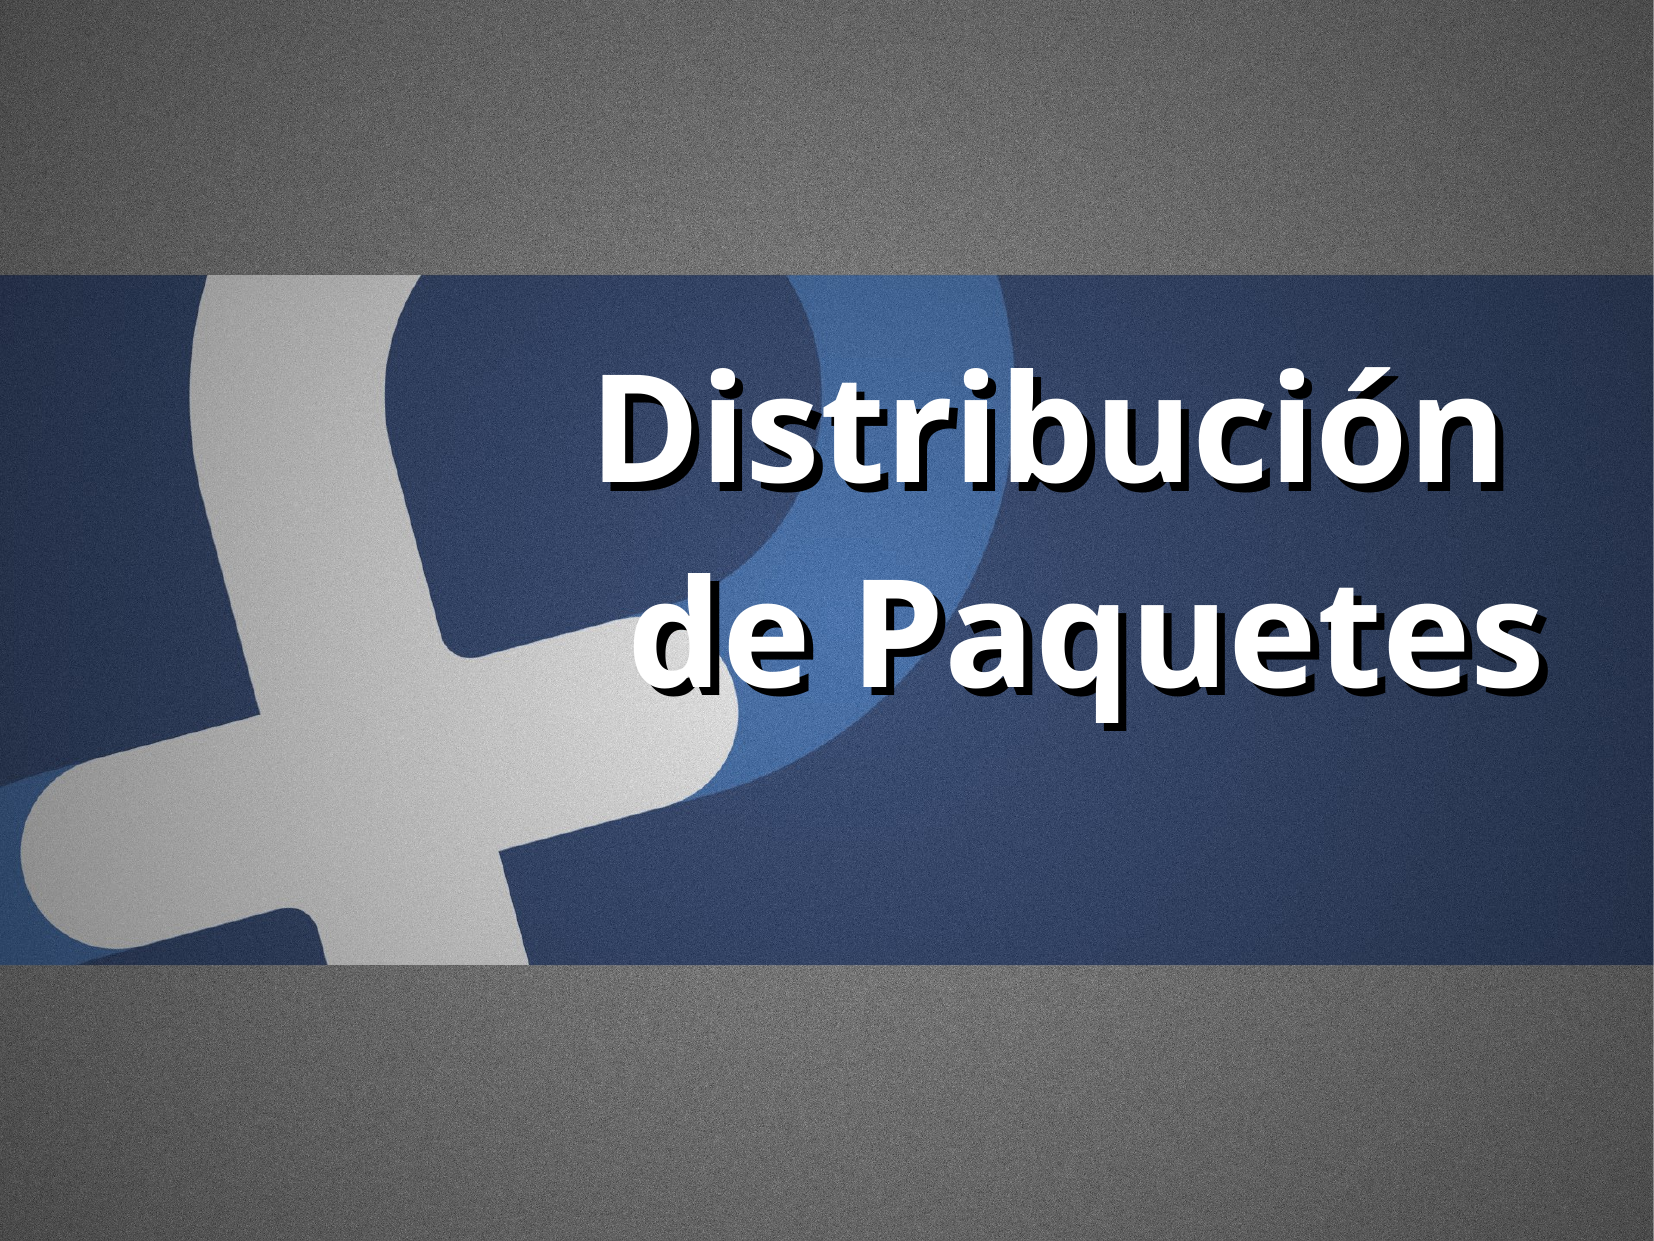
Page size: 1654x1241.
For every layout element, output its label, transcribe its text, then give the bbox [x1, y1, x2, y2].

text_box Distribución de Paquetes [446, 315, 1561, 665]
picture [0, 0, 1654, 1241]
